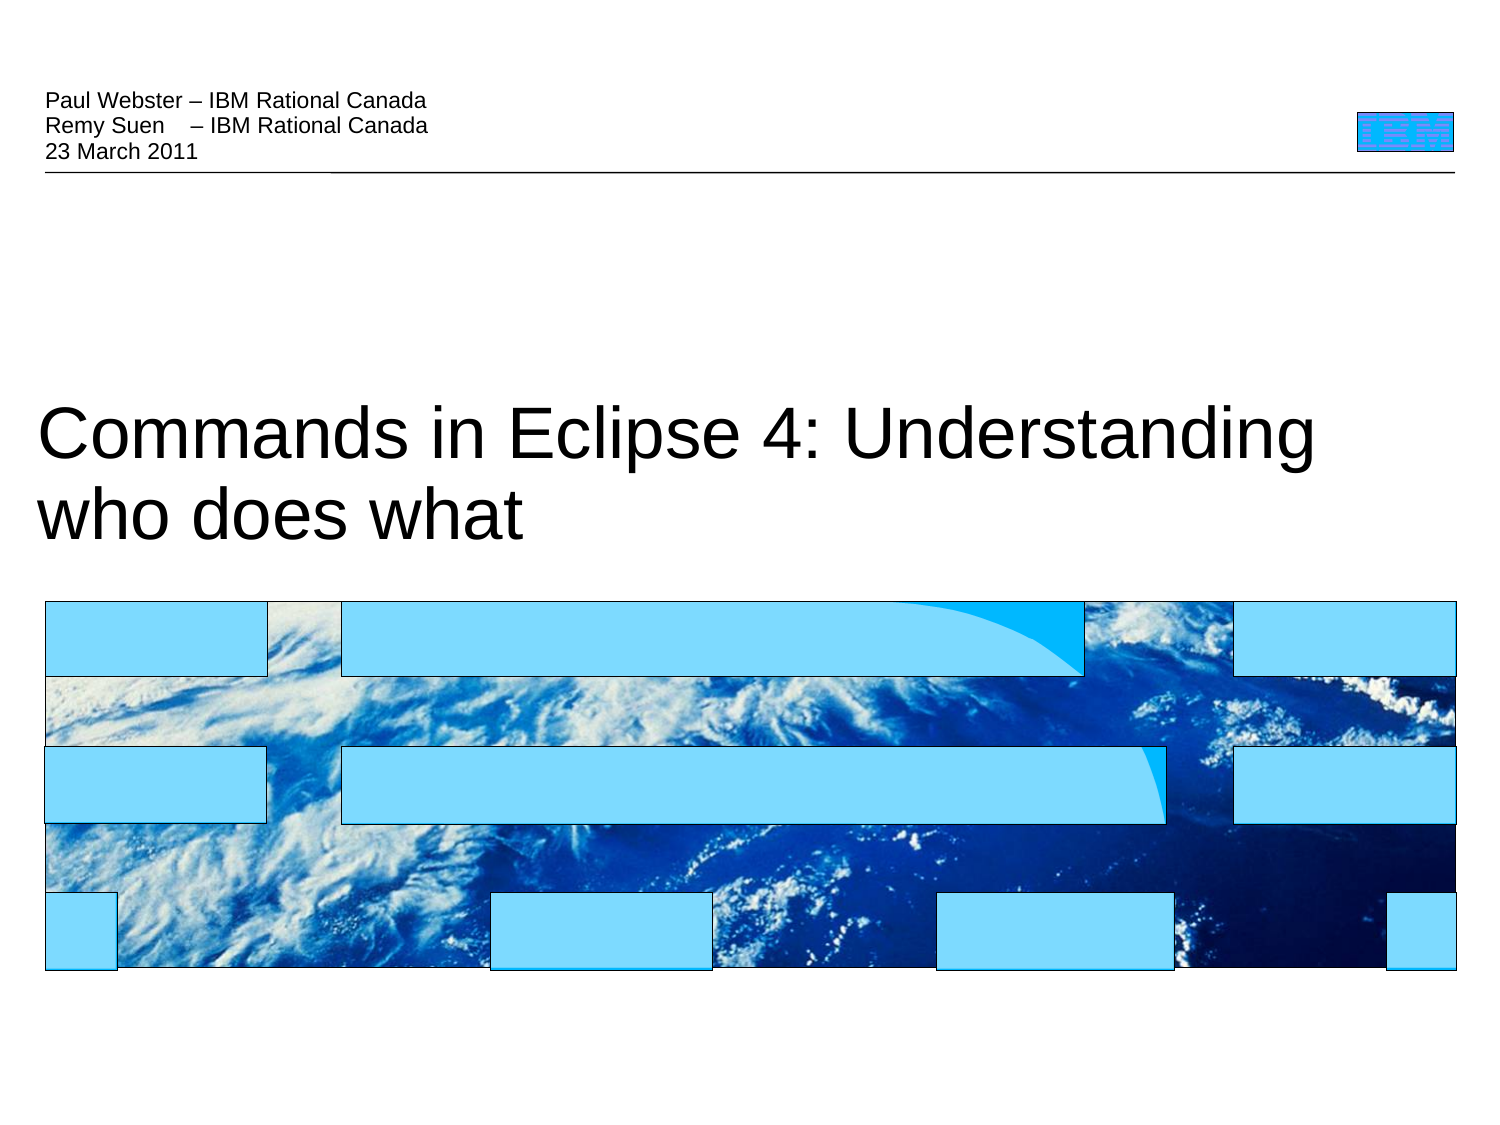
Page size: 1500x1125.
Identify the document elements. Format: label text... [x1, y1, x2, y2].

picture [46, 893, 115, 968]
picture [45, 747, 266, 823]
picture [342, 602, 1081, 676]
picture [1387, 893, 1456, 967]
picture [1234, 602, 1454, 676]
picture [937, 893, 1174, 968]
title Commands in Eclipse 4: Understanding who does what [22, 217, 1456, 563]
picture [46, 602, 1455, 967]
picture [1234, 747, 1454, 824]
text_box Paul Webster – IBM Rational Canada Remy Suen – IBM Rational Canada 23 March 2011 [30, 76, 1306, 172]
picture [491, 893, 712, 967]
picture [46, 602, 267, 676]
